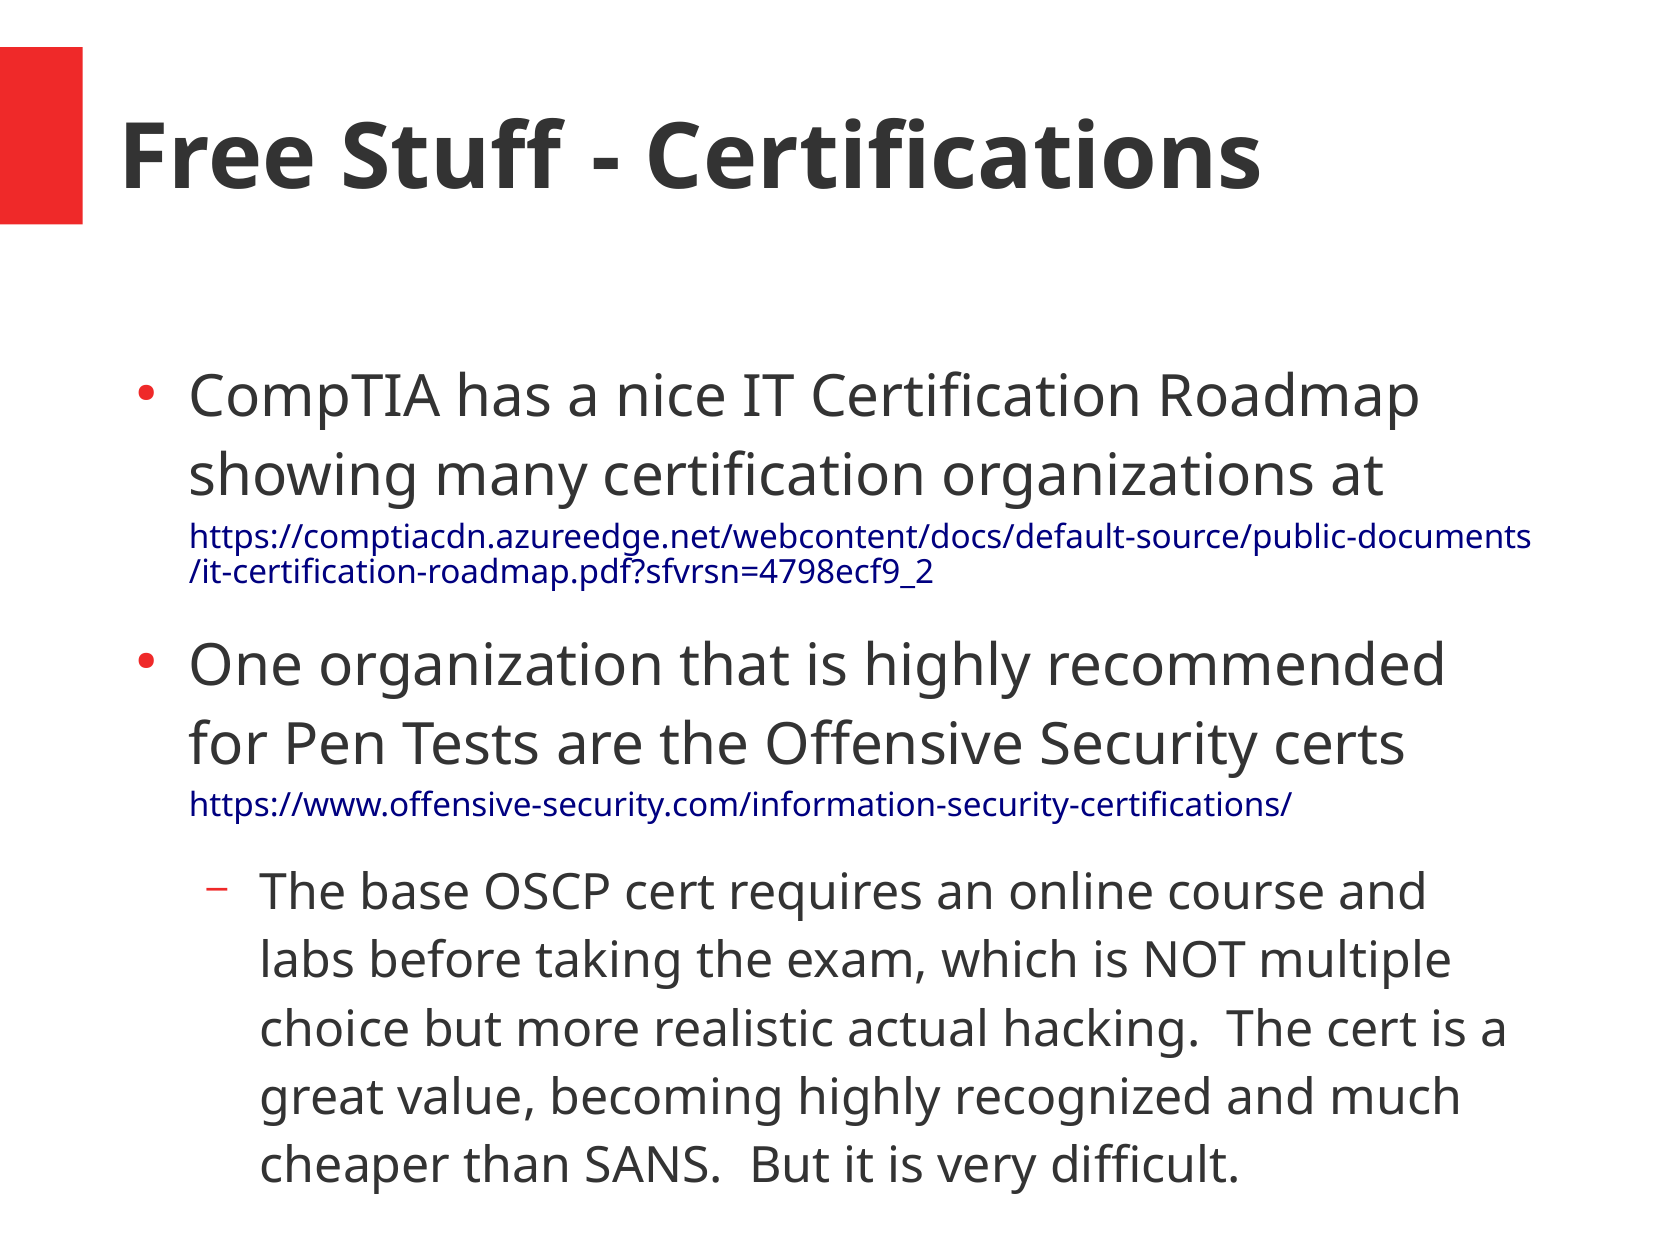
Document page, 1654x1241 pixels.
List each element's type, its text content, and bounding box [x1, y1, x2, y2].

title Free Stuff - Certifications [118, 49, 1571, 257]
list CompTIA has a nice IT Certification Roadmap showing many certification organizations at https://comptiacdn.azureedge.net/webcontent/docs/default-source/public-documents/it-certification-roadmap.pdf?sfvrsn=4798ecf9_2 One organization that is highly recommended for Pen Tests are the Offensive Security certs https://www.offensive-security.com/information-security-certifications/ The base OSCP cert requires an online course and labs before taking the exam, which is NOT multiple choice but more realistic actual hacking. The cert is a great value, becoming highly recognized and much cheaper than SANS. But it is very difficult. [118, 354, 1536, 1074]
